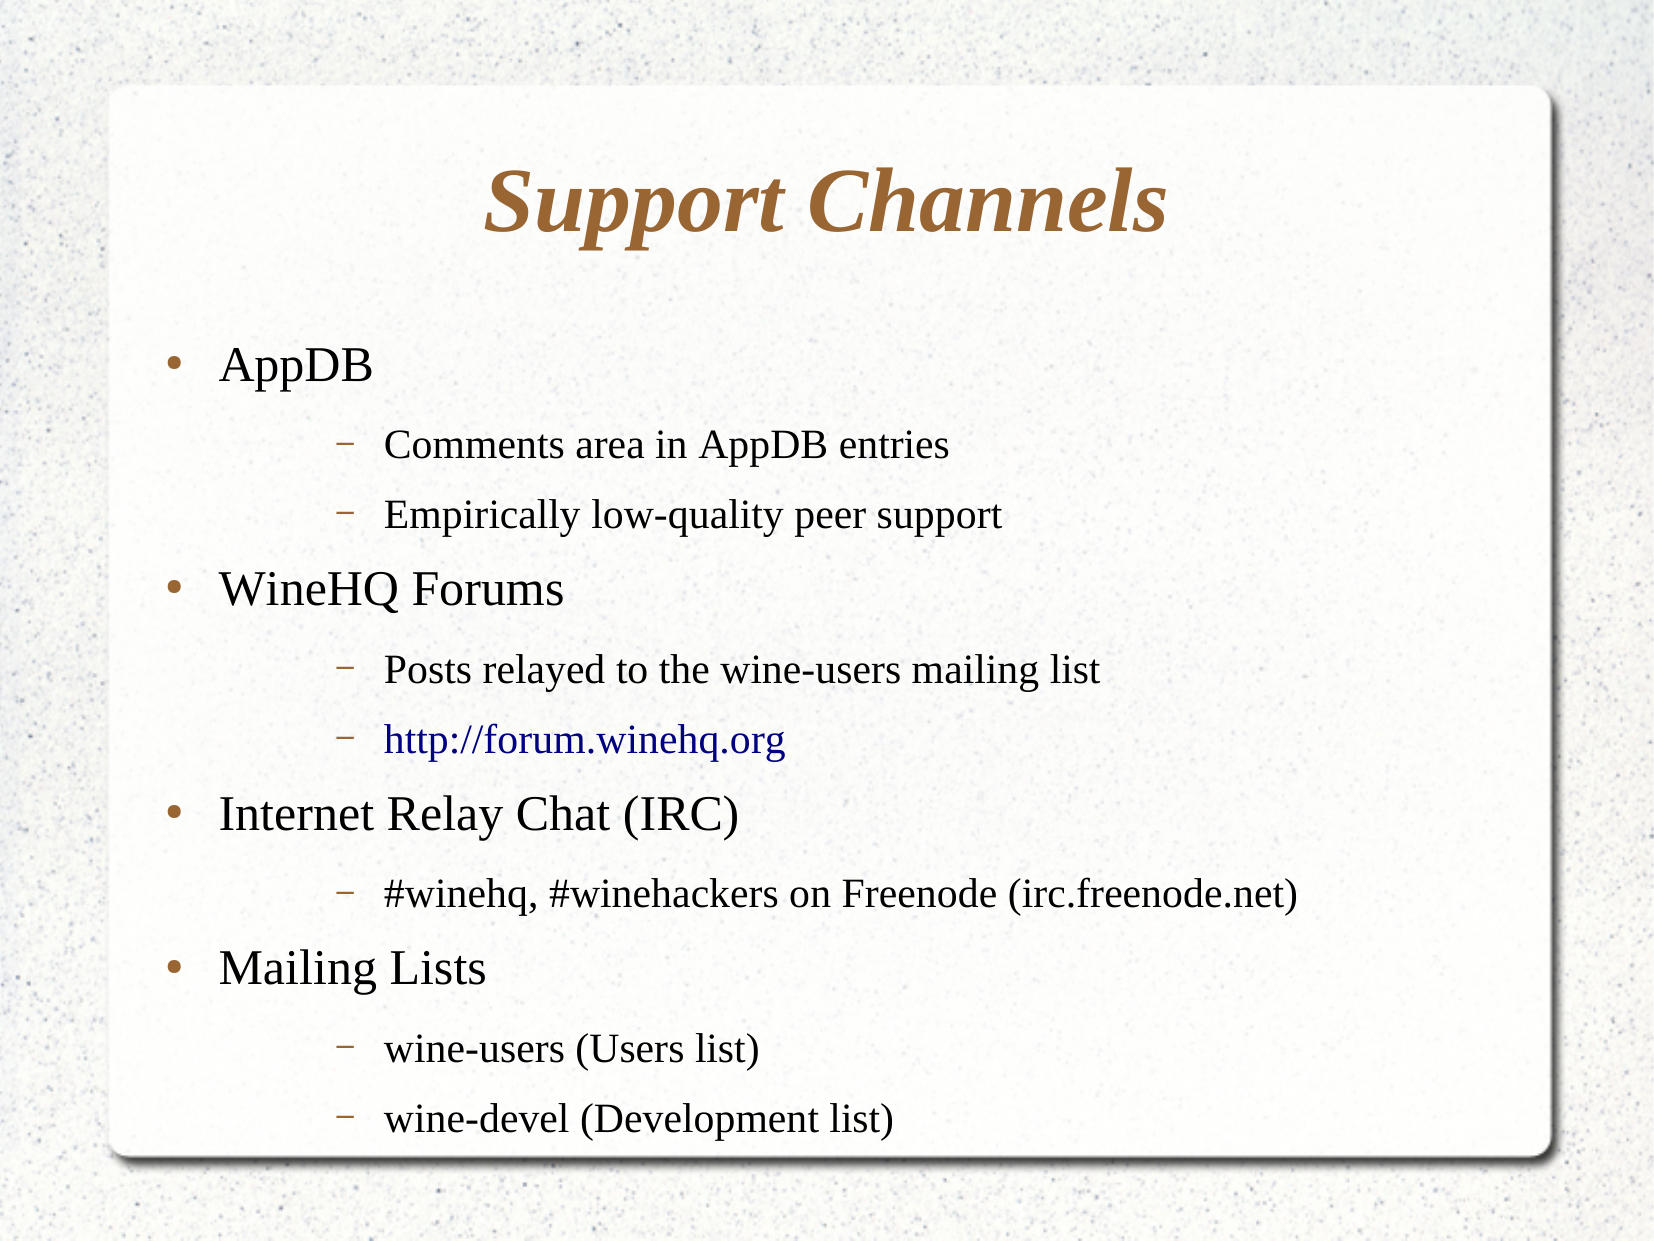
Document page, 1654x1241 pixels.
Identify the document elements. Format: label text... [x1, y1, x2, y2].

title Support Channels [118, 104, 1536, 297]
picture [0, 0, 1654, 1241]
list AppDB Comments area in AppDB entries Empirically low-quality peer support WineHQ Forums Posts relayed to the wine-users mailing list http://forum.winehq.org Internet Relay Chat (IRC) #winehq, #winehackers on Freenode (irc.freenode.net) Mailing Lists wine-users (Users list) wine-devel (Development list) [147, 336, 1506, 1188]
